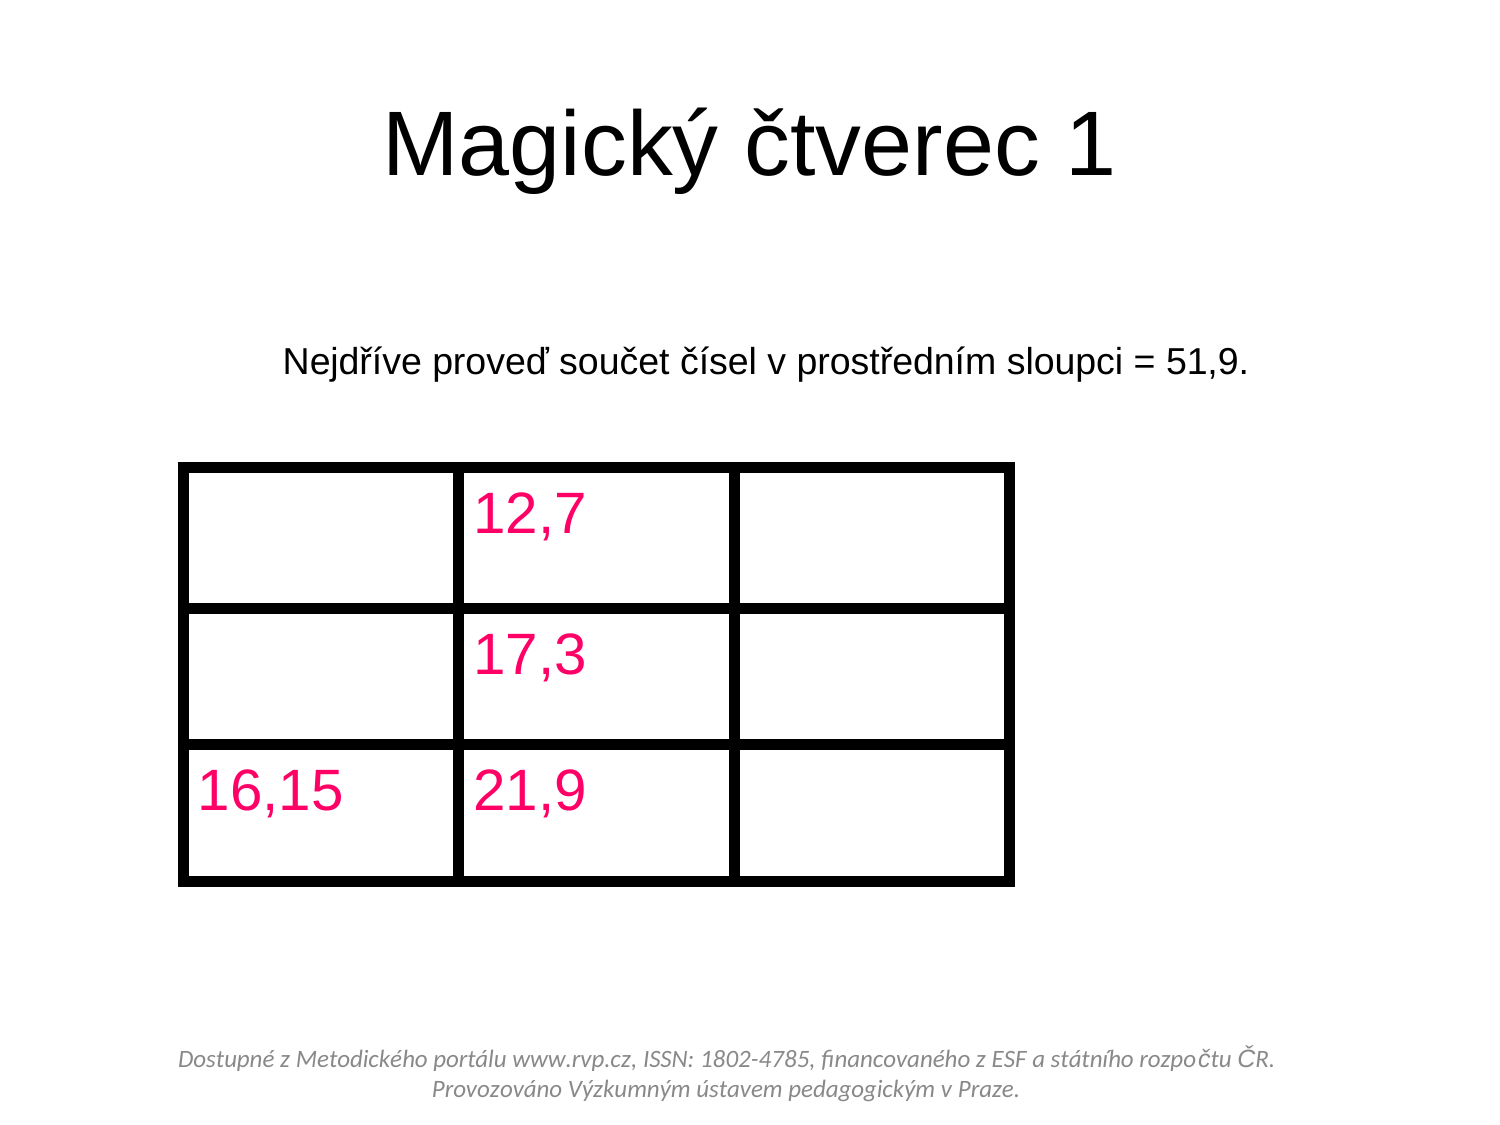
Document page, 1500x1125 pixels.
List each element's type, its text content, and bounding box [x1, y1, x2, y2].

text_box Dostupné z Metodického portálu www.rvp.cz, ISSN: 1802-4785, financovaného z ESF a státního rozpočtu ČR. Provozováno Výzkumným ústavem pedagogickým v Praze. [105, 1042, 1348, 1103]
table_cell 21,9 [464, 750, 729, 876]
table_header 12,7 [464, 473, 729, 603]
table_header [189, 473, 453, 603]
table_header [740, 473, 1004, 603]
text_box Magický čtverec 1 [75, 45, 1426, 233]
text_box Nejdříve proveď součet čísel v prostředním sloupci = 51,9. [267, 329, 1265, 390]
table_cell 16,15 [189, 750, 453, 876]
table_cell [740, 750, 1004, 876]
table_cell [189, 614, 453, 739]
table_cell 17,3 [464, 614, 729, 739]
table_cell [740, 614, 1004, 739]
